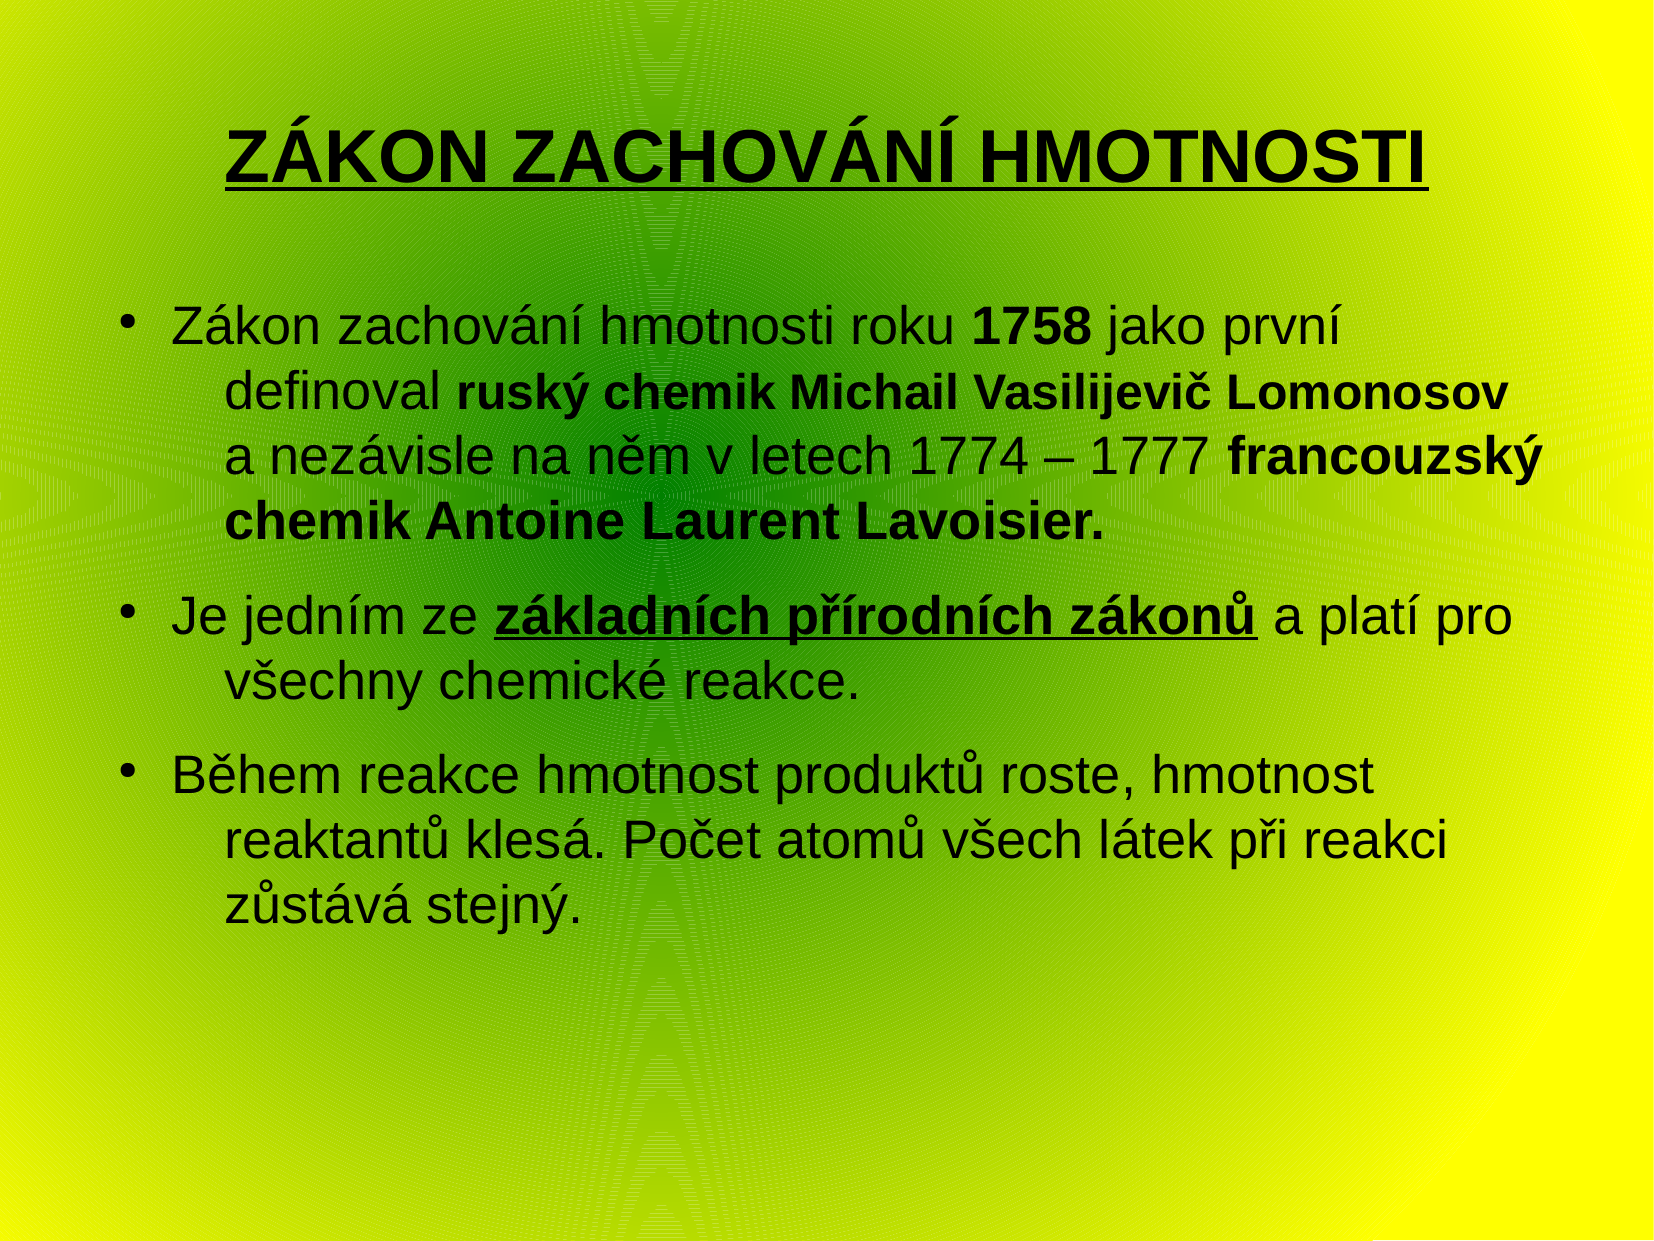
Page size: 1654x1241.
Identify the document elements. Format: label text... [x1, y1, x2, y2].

list Zákon zachování hmotnosti roku 1758 jako první definoval ruský chemik Michail Vasilijevič Lomonosov a nezávisle na něm v letech 1774 – 1777 francouzský chemik Antoine Laurent Lavoisier. Je jedním ze základních přírodních zákonů a platí pro všechny chemické reakce. Během reakce hmotnost produktů roste, hmotnost reaktantů klesá. Počet atomů všech látek při reakci zůstává stejný. [82, 290, 1571, 1093]
title ZÁKON ZACHOVÁNÍ HMOTNOSTI [82, 49, 1571, 257]
